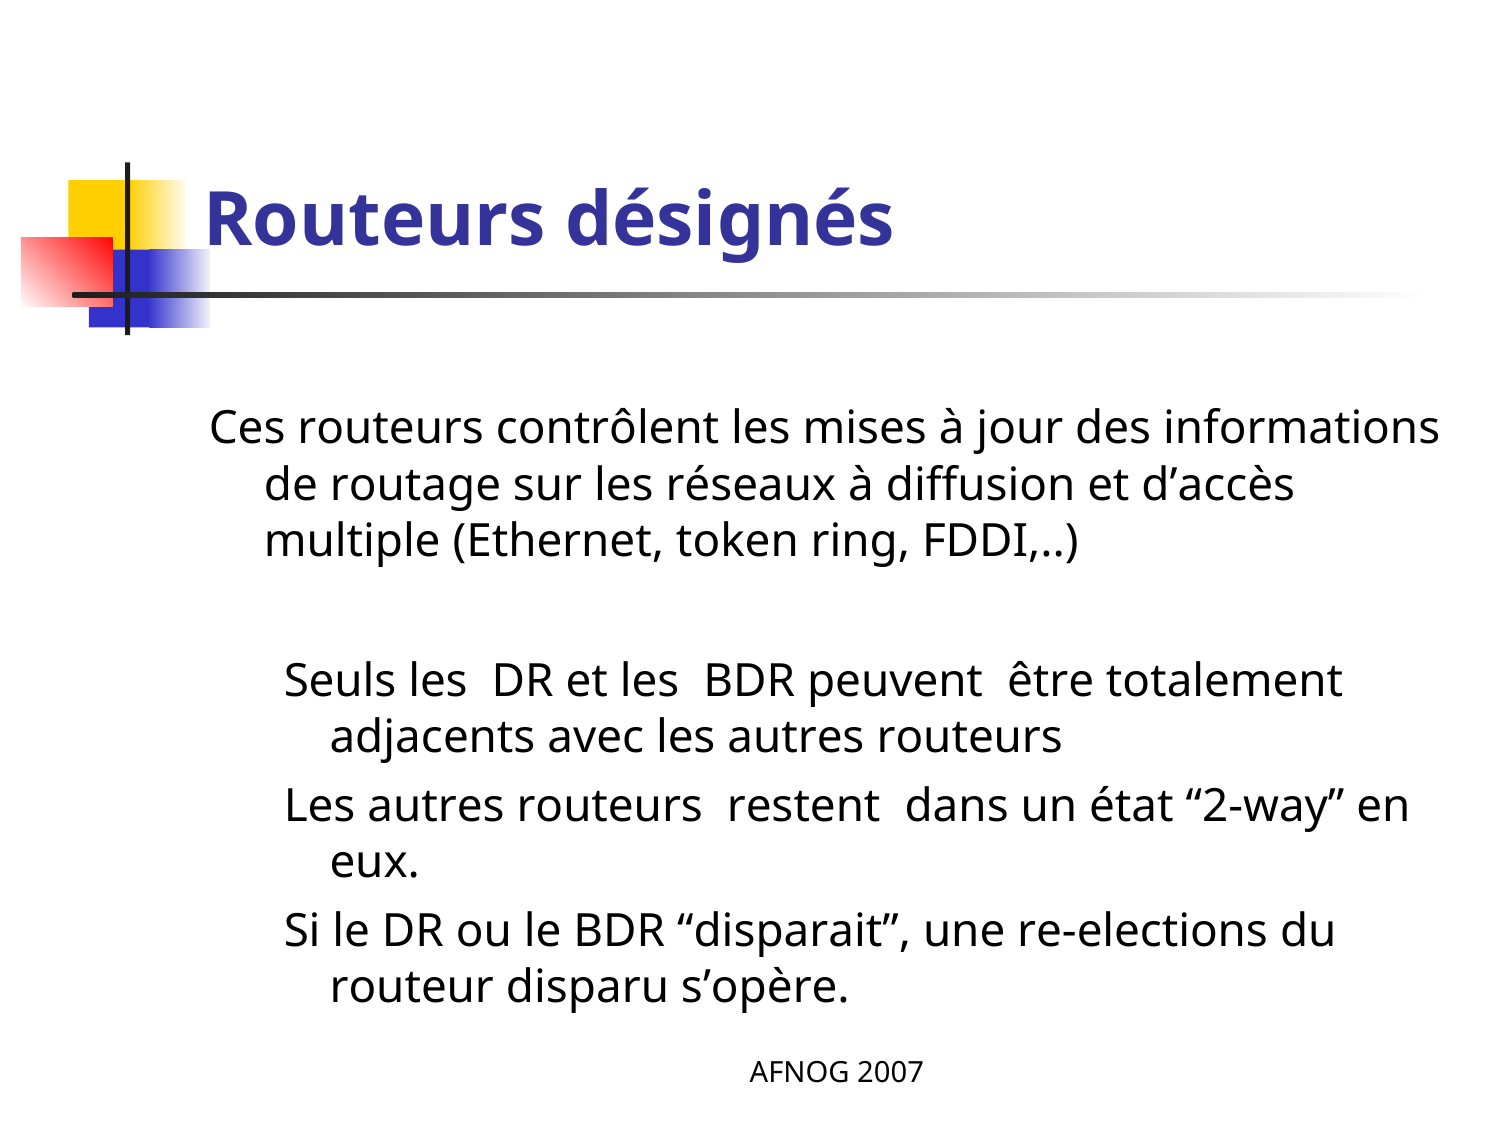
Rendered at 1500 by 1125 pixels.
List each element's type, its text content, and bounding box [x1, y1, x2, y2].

title Routeurs désignés [188, 35, 1468, 276]
list Ces routeurs contrôlent les mises à jour des informations de routage sur les réseaux à diffusion et d’accès multiple (Ethernet, token ring, FDDI,..) Seuls les DR et les BDR peuvent être totalement adjacents avec les autres routeurs Les autres routeurs restent dans un état “2-way” en eux. Si le DR ou le BDR “disparait”, une re-elections du routeur disparu s’opère. [193, 314, 1469, 1059]
